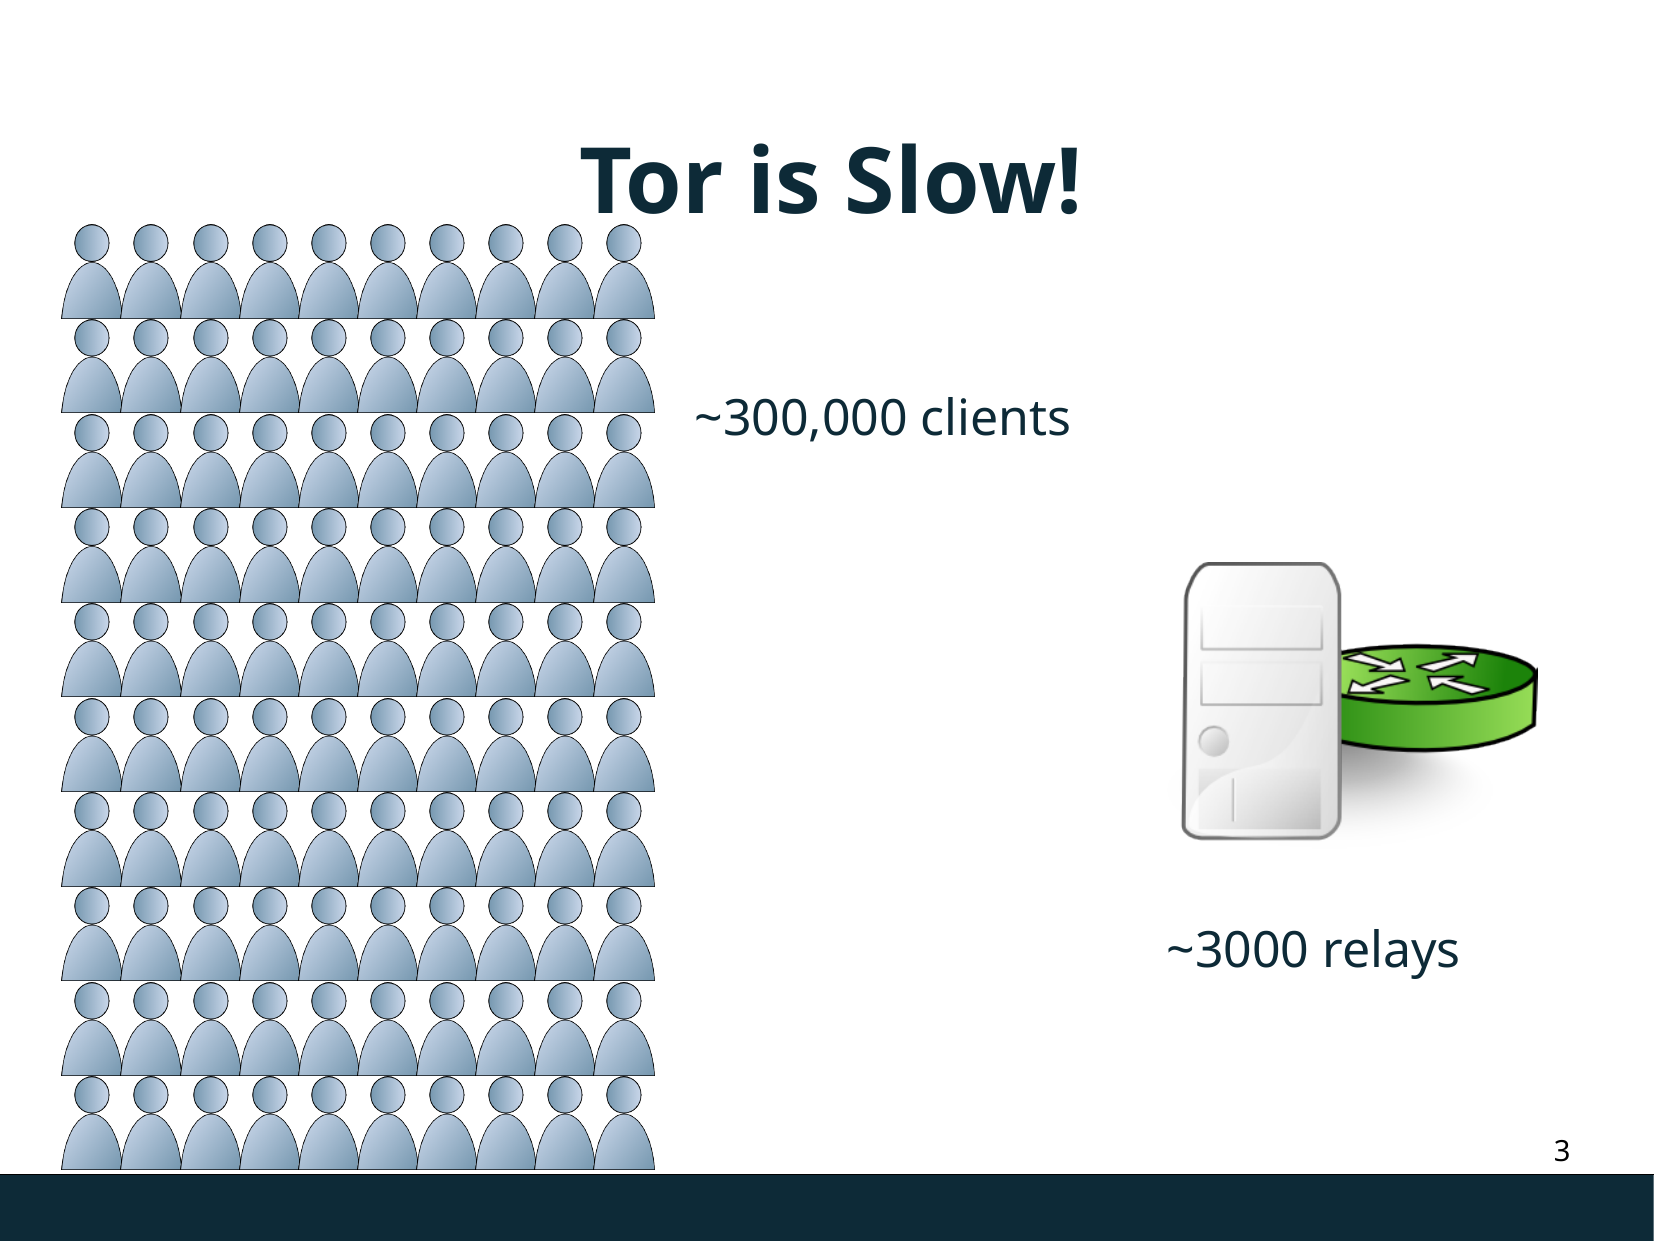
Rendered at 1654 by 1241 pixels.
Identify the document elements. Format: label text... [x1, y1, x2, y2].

picture [61, 698, 655, 981]
picture [61, 224, 655, 413]
picture [61, 414, 655, 697]
picture [1165, 562, 1538, 849]
picture [61, 982, 655, 1171]
text_box ~3000 relays [1152, 906, 1618, 979]
text_box ~300,000 clients [679, 375, 1145, 448]
title Tor is Slow! [86, 74, 1575, 282]
